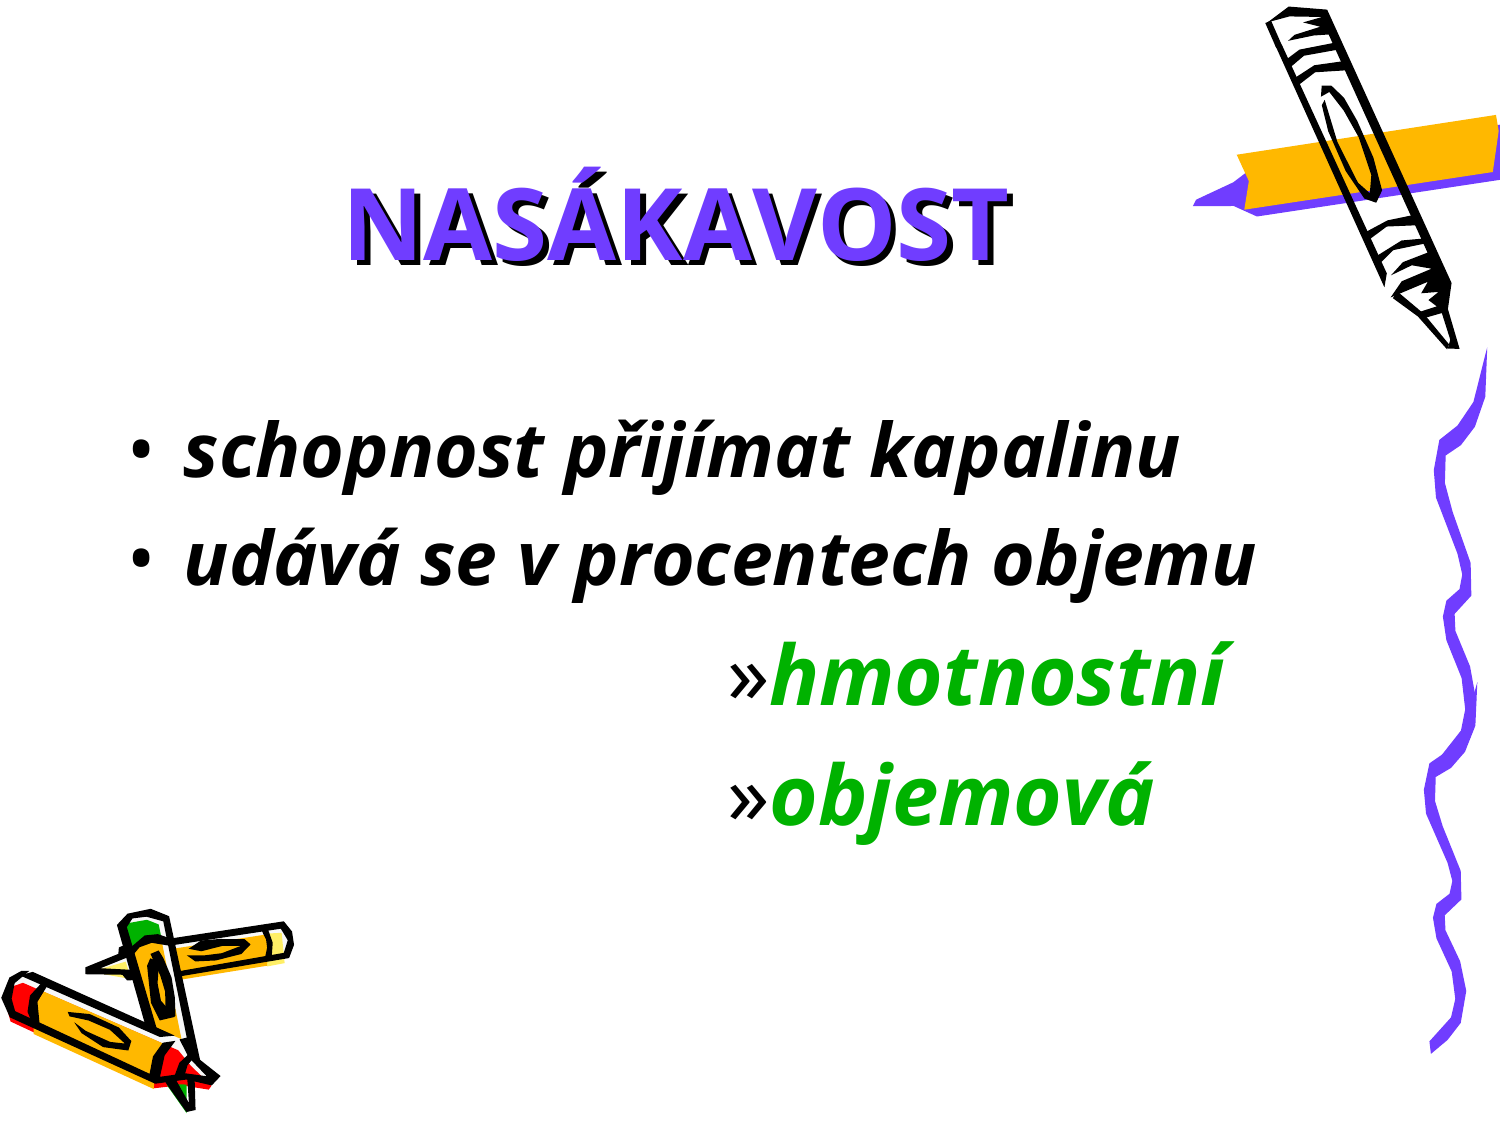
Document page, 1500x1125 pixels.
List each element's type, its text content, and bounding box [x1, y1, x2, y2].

title NASÁKAVOST [112, 24, 1240, 288]
list schopnost přijímat kapalinu udává se v procentech objemu hmotnostní objemová [112, 394, 1375, 858]
